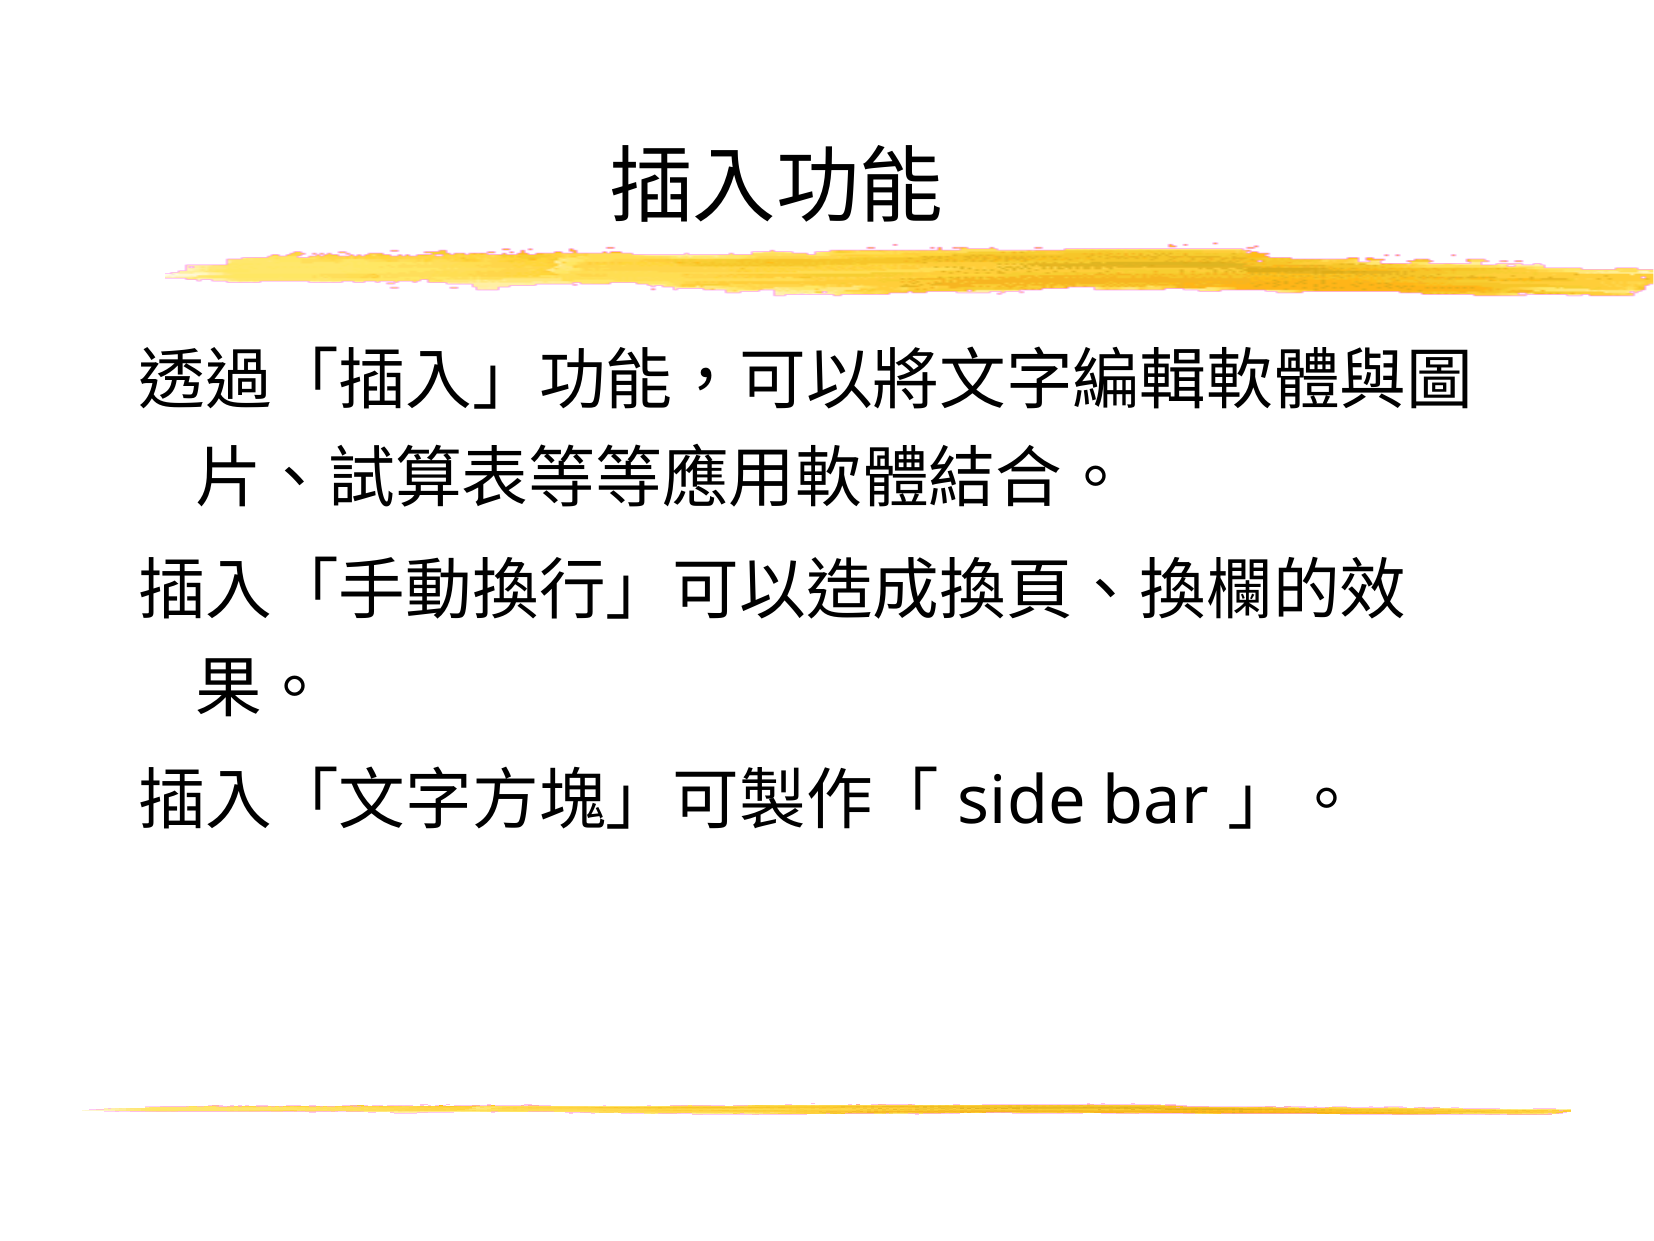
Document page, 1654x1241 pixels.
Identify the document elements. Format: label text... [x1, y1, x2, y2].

picture [82, 1102, 1571, 1117]
list 透過「插入」功能，可以將文字編輯軟體與圖片、試算表等等應用軟體結合。 插入「手動換行」可以造成換頁、換欄的效果。 插入「文字方塊」可製作「side bar」。 [124, 316, 1530, 1061]
title 插入功能 [73, 41, 1479, 249]
picture [165, 237, 1654, 308]
